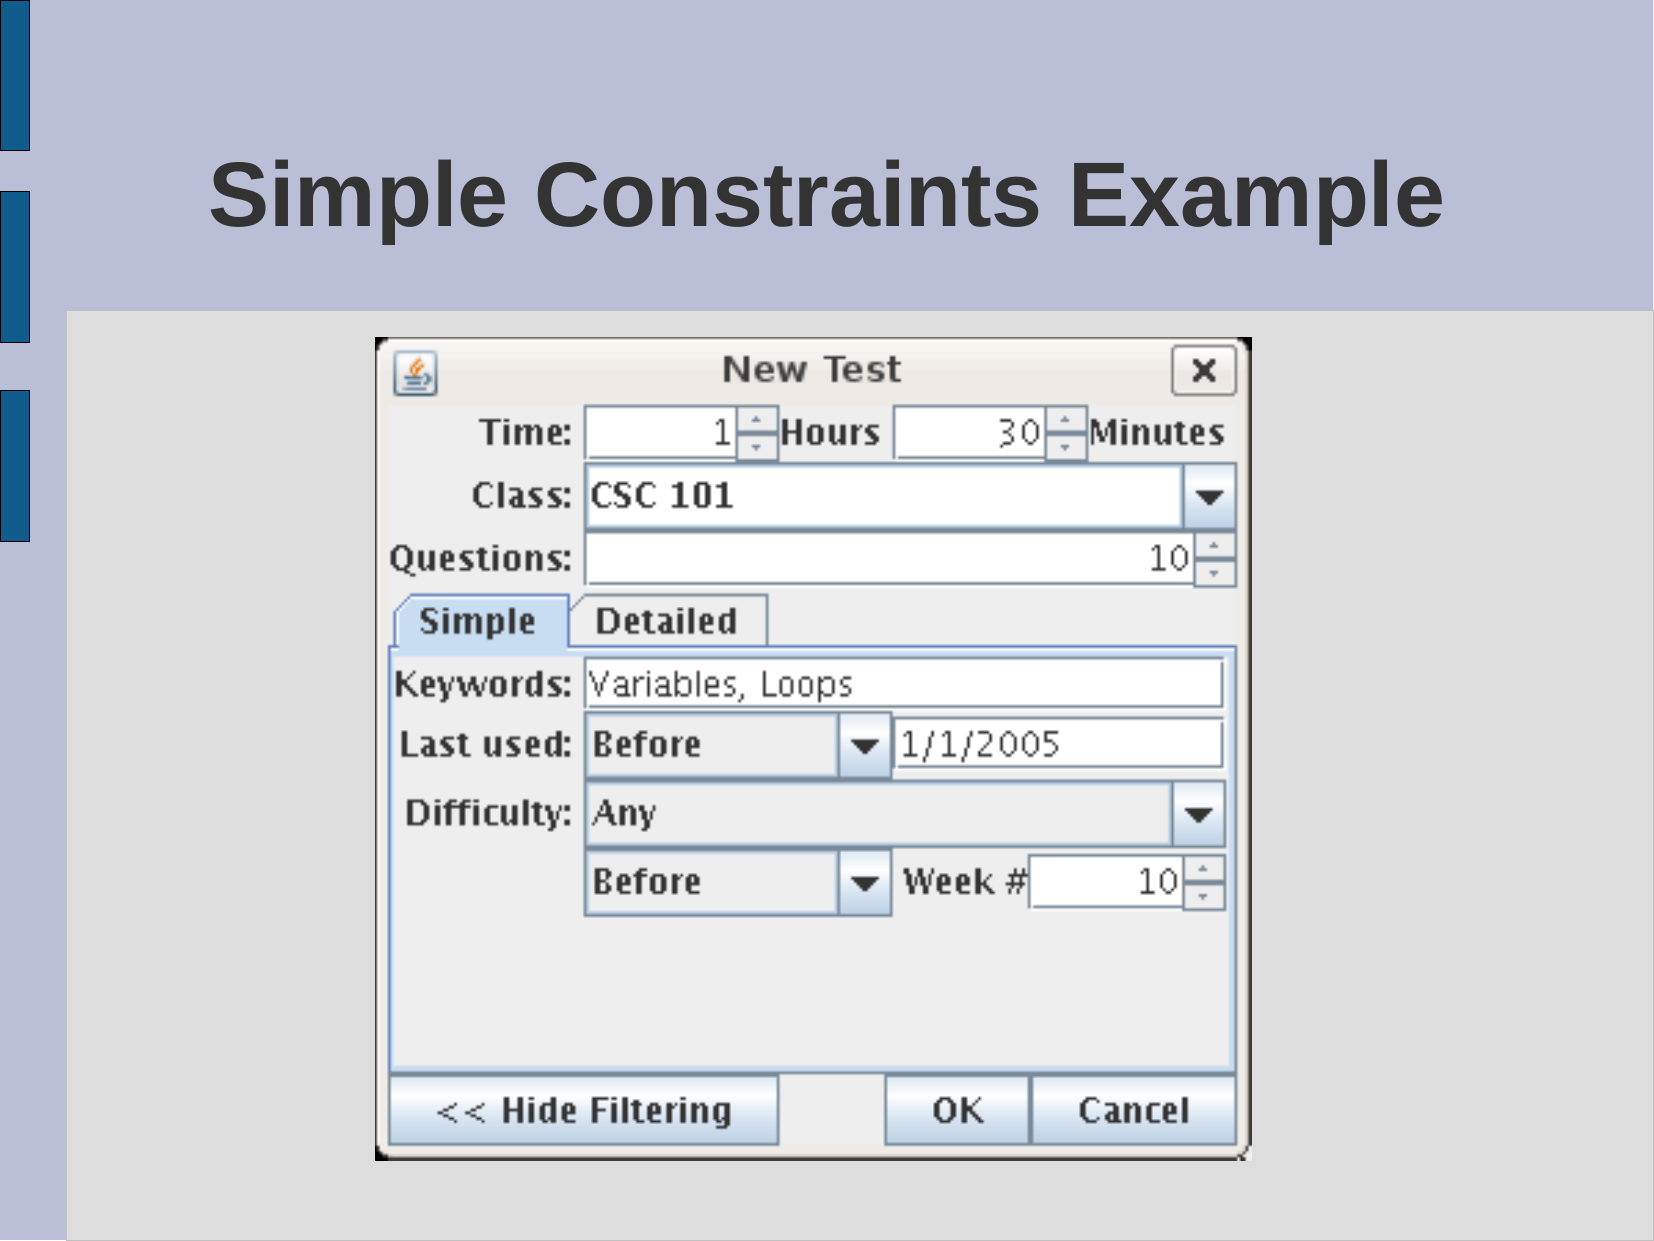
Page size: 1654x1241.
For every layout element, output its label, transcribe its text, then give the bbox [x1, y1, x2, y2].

picture [375, 337, 1252, 1161]
title Simple Constraints Example [121, 98, 1534, 291]
